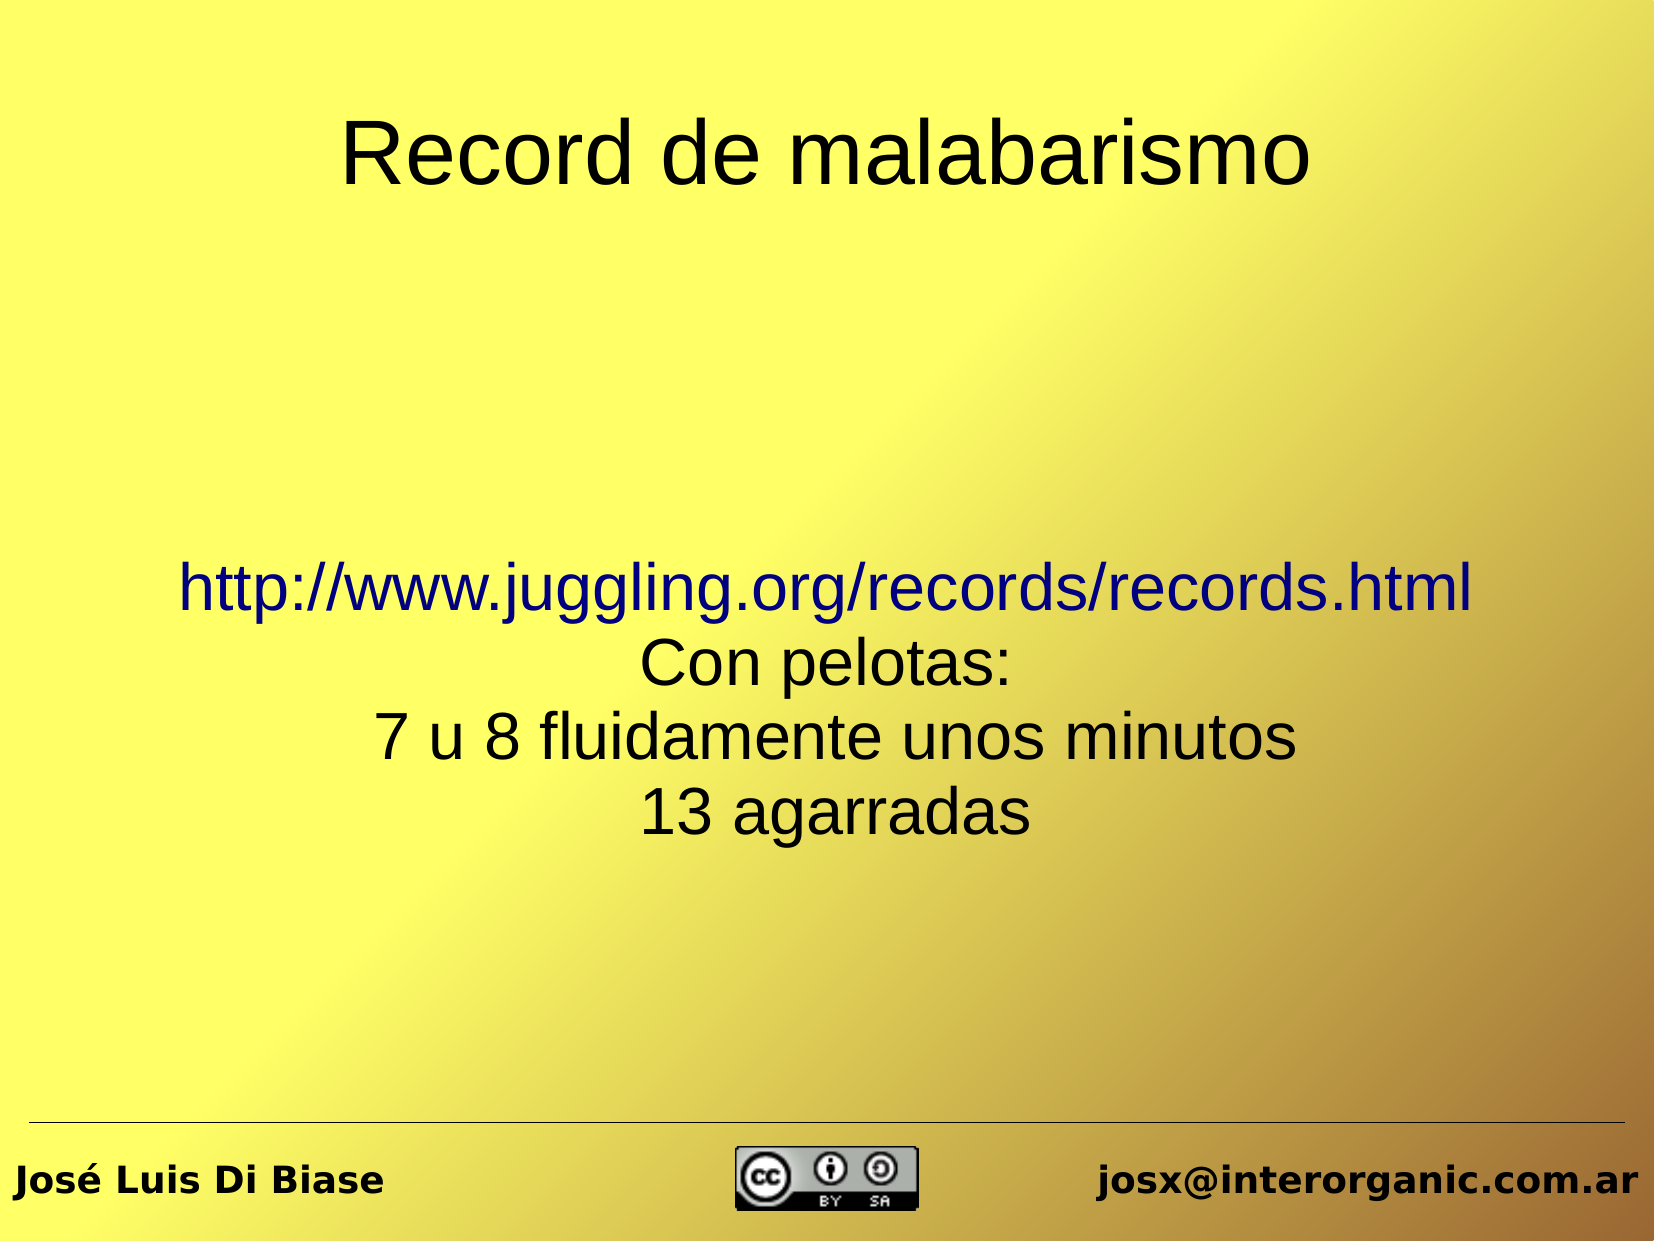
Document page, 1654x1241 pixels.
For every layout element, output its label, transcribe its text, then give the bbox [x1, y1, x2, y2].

picture [735, 1146, 919, 1211]
text_box José Luis Di Biase [0, 1151, 414, 1211]
text_box josx@interorganic.com.ar [1033, 1151, 1654, 1211]
subtitle http://www.juggling.org/records/records.html Con pelotas: 7 u 8 fluidamente unos minutos 13 agarradas [82, 297, 1571, 1102]
title Record de malabarismo [82, 56, 1571, 250]
